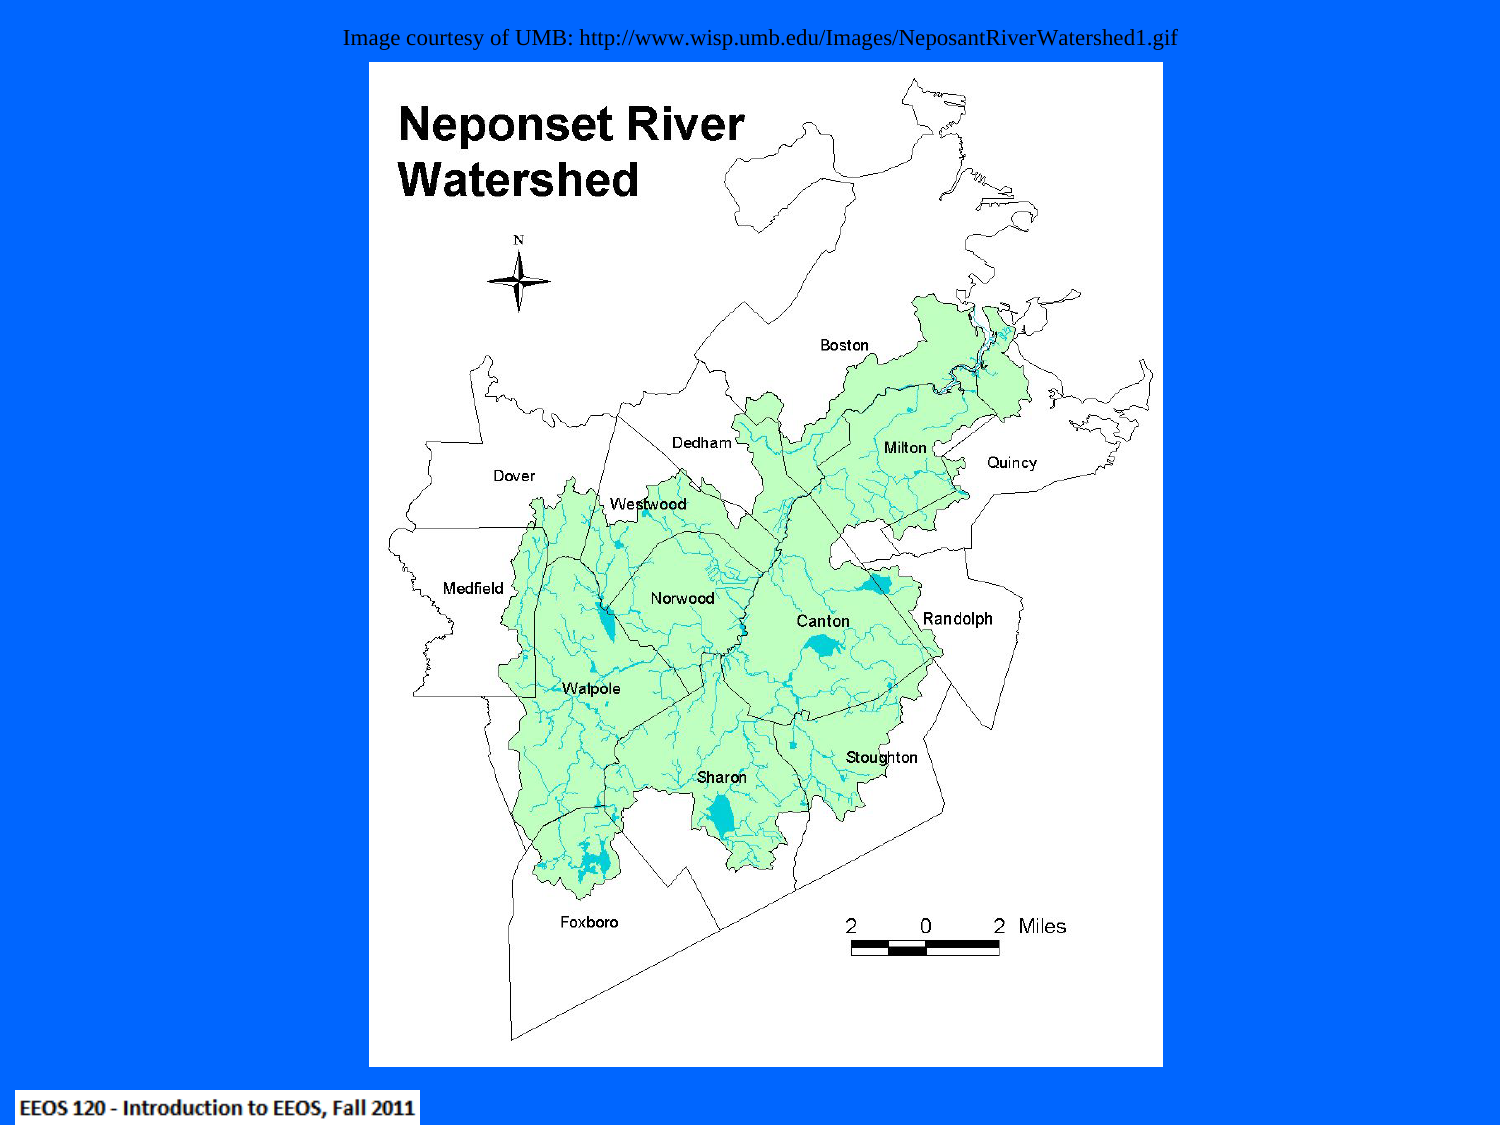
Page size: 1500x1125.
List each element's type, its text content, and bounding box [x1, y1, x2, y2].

text_box Image courtesy of UMB: http://www.wisp.umb.edu/Images/NeposantRiverWatershed1.gif [328, 15, 1195, 58]
picture [15, 1090, 420, 1125]
picture [369, 62, 1163, 1067]
